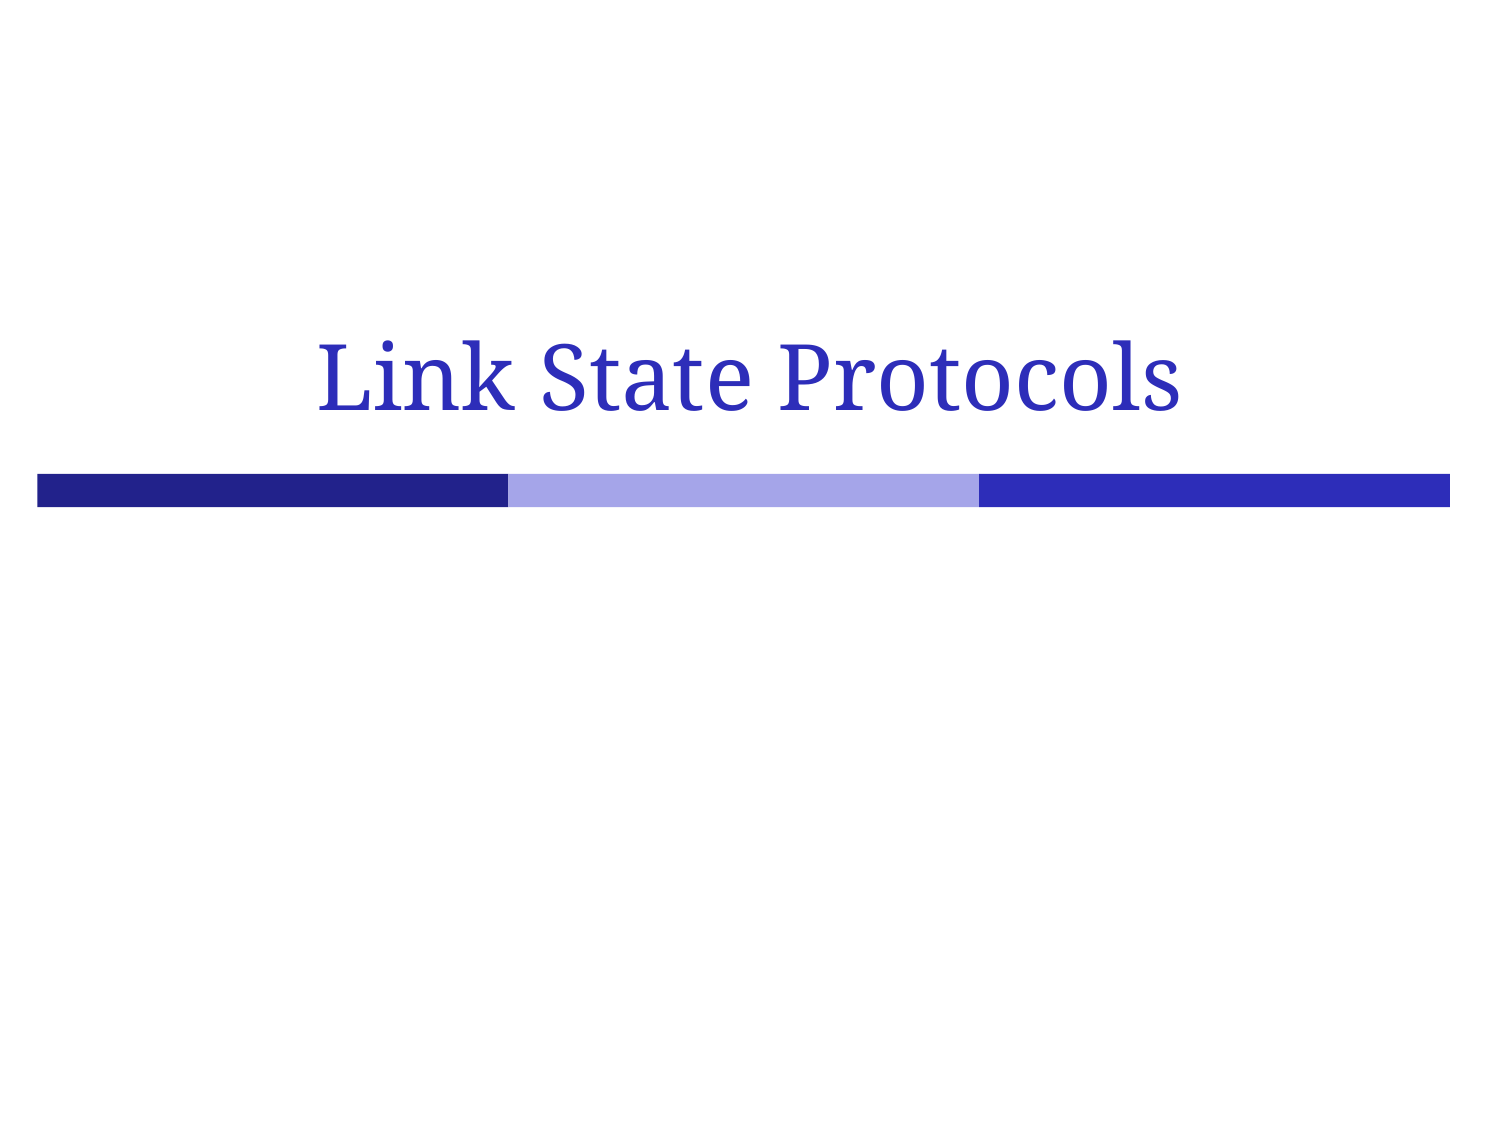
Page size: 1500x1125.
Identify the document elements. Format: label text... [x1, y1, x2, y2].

text_box Link State Protocols [112, 264, 1388, 506]
